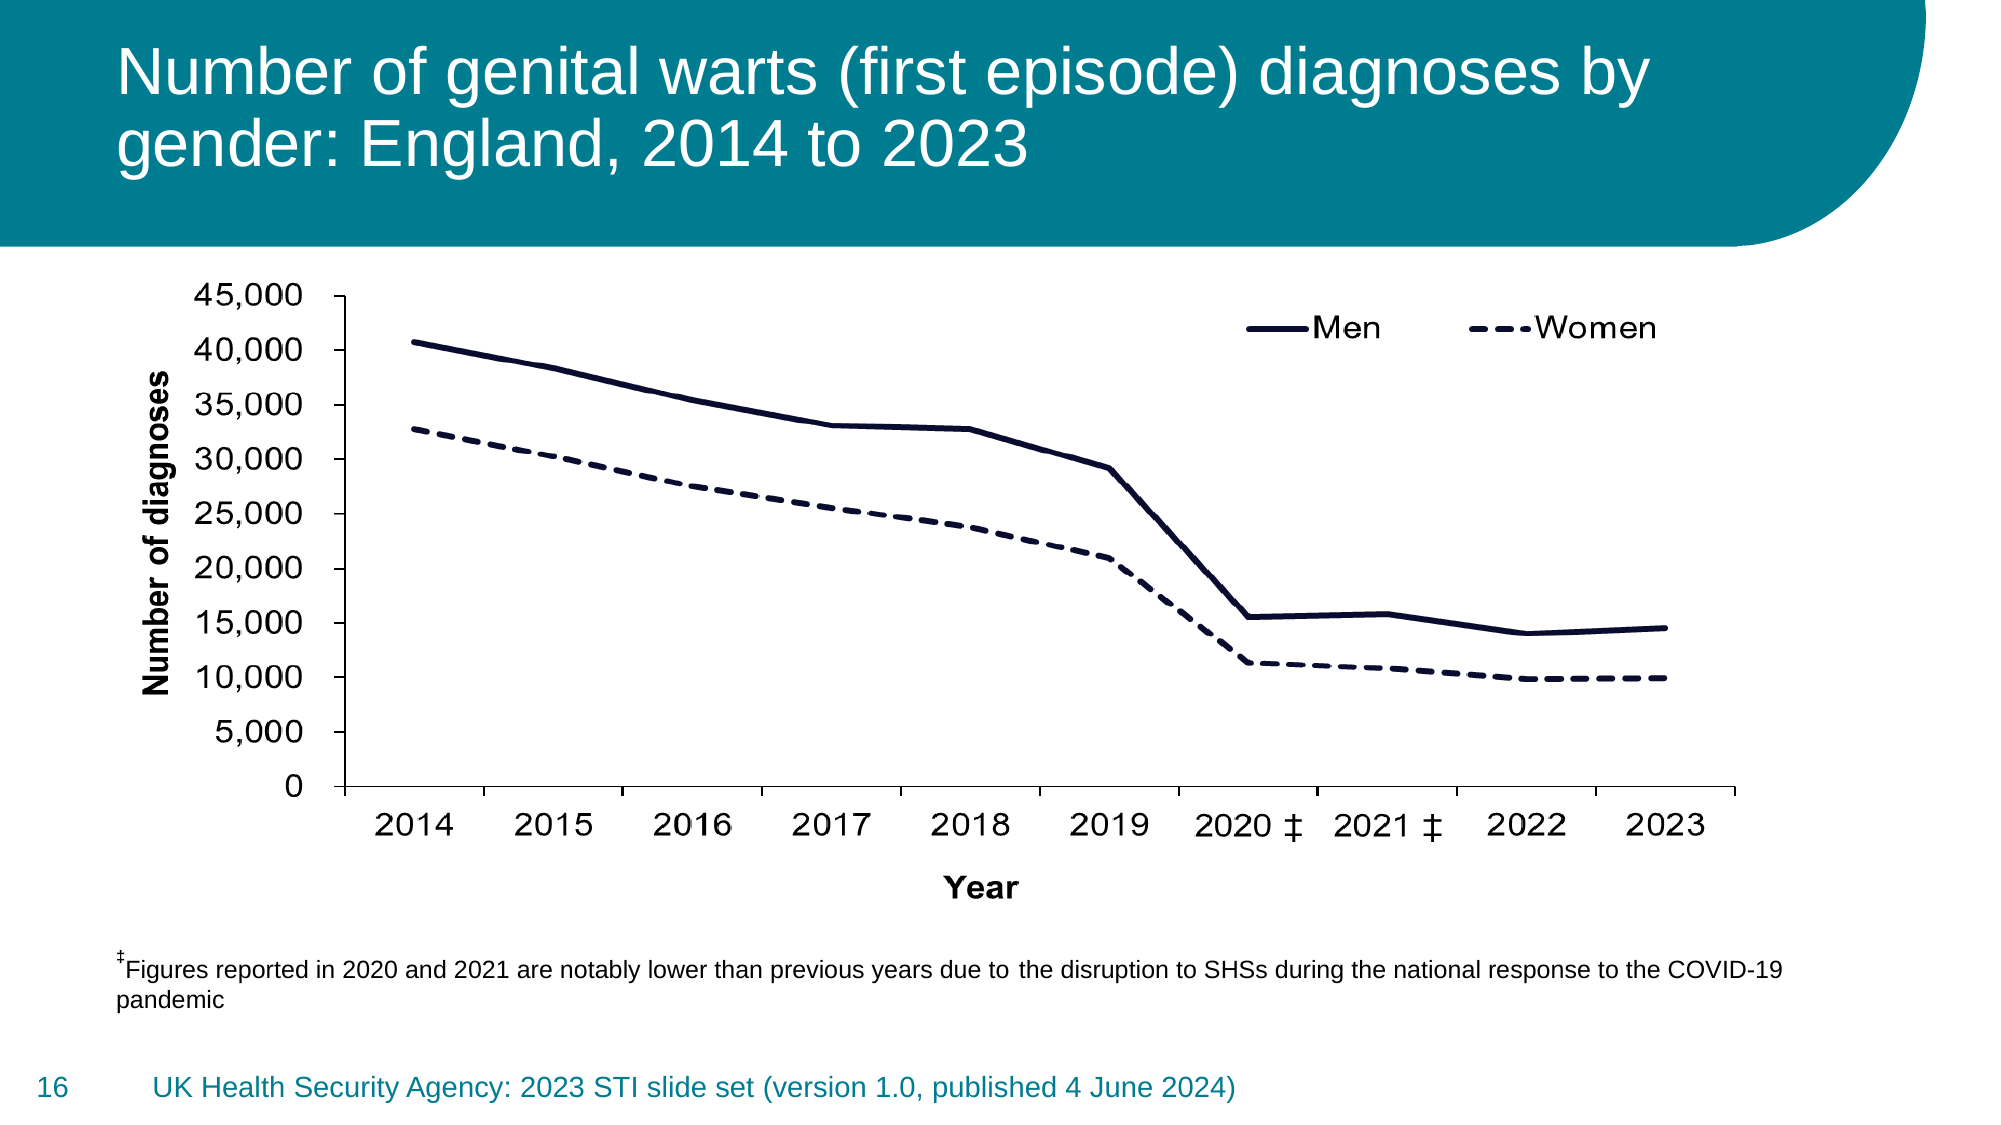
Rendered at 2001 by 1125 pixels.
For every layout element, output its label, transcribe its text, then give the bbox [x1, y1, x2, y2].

text_box UK Health Security Agency: 2023 STI slide set (version 1.0, published 4 June 2024) [137, 1056, 1780, 1116]
text_box [21, 1056, 120, 1117]
text_box ‡Figures reported in 2020 and 2021 are notably lower than previous years due to the disruption to SHSs during the national response to the COVID-19 pandemic [101, 939, 1911, 1021]
picture [119, 272, 1740, 908]
title Number of genital warts (first episode) diagnoses by gender: England, 2014 to 2023 [101, 29, 1747, 189]
